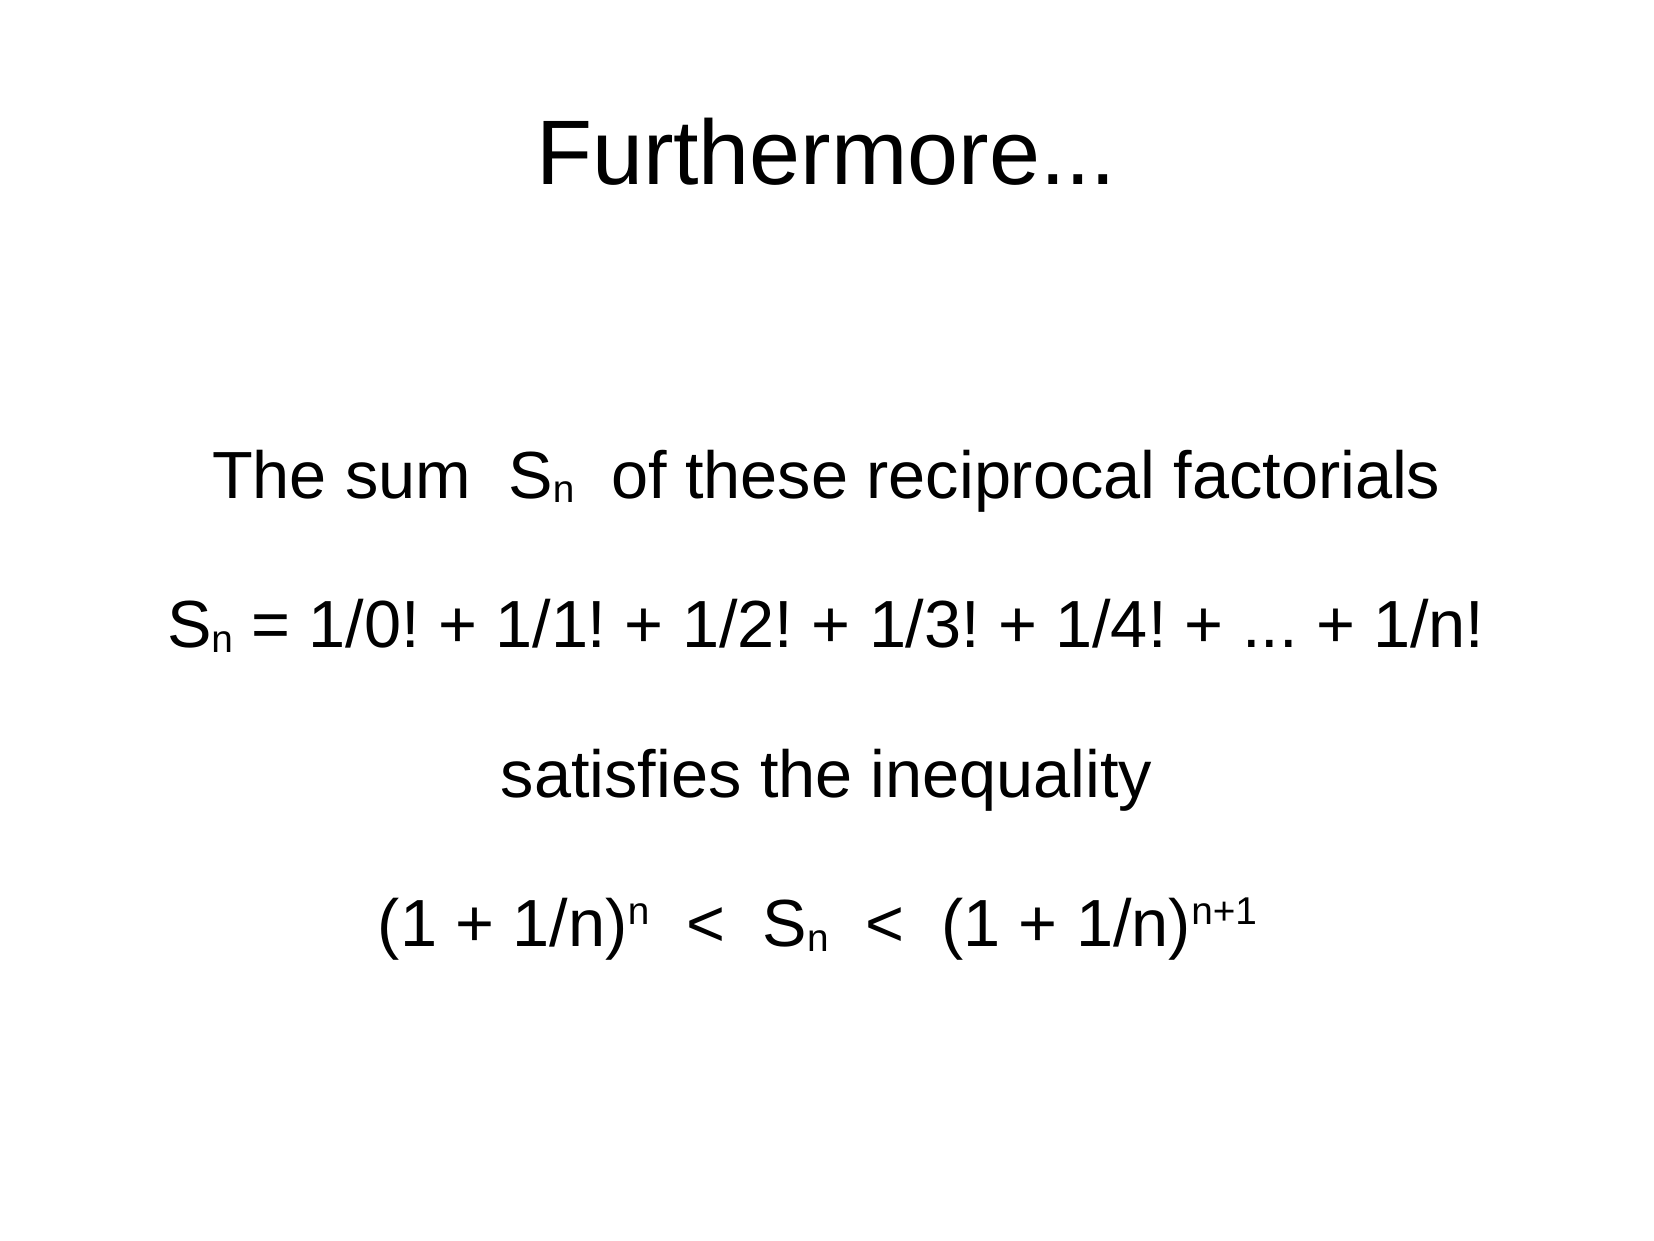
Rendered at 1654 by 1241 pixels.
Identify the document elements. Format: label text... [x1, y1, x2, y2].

subtitle The sum Sn of these reciprocal factorials Sn = 1/0! + 1/1! + 1/2! + 1/3! + 1/4! + ... + 1/n! satisfies the inequality (1 + 1/n)n < Sn < (1 + 1/n)n+1 [82, 297, 1571, 1102]
title Furthermore... [82, 56, 1571, 250]
